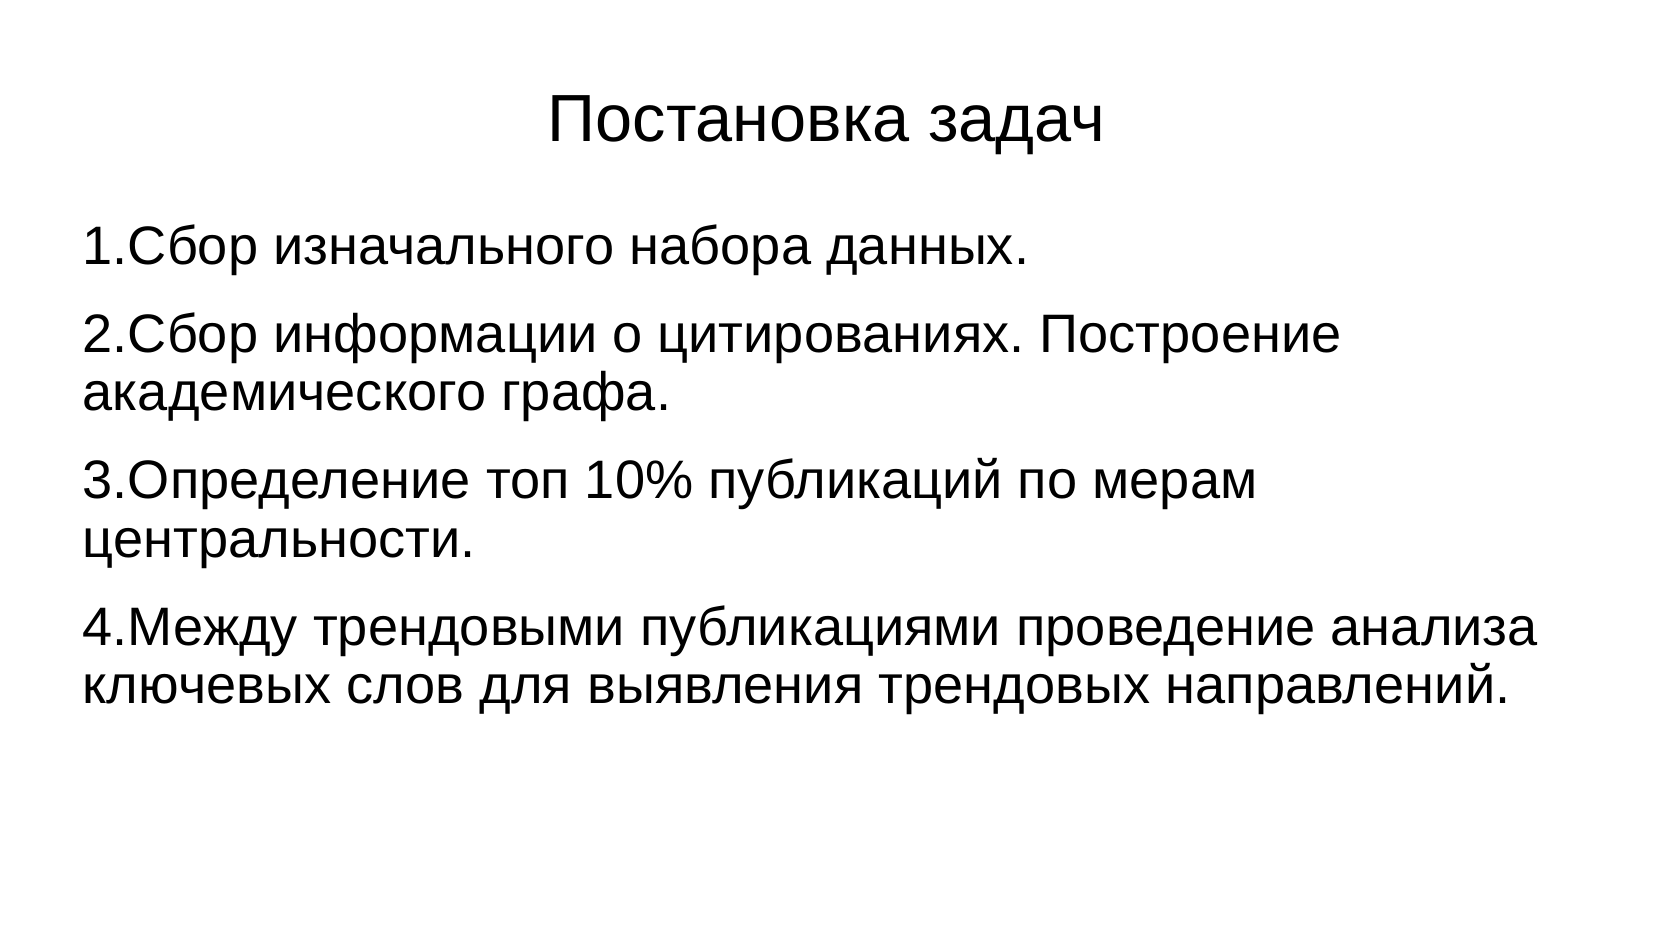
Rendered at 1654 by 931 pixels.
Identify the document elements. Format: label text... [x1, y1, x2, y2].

list Сбор изначального набора данных. Сбор информации о цитированиях. Построение академического графа. Определение топ 10% публикаций по мерам центральности. Между трендовыми публикациями проведение анализа ключевых слов для выявления трендовых направлений. [82, 217, 1571, 758]
title Постановка задач [82, 37, 1571, 193]
